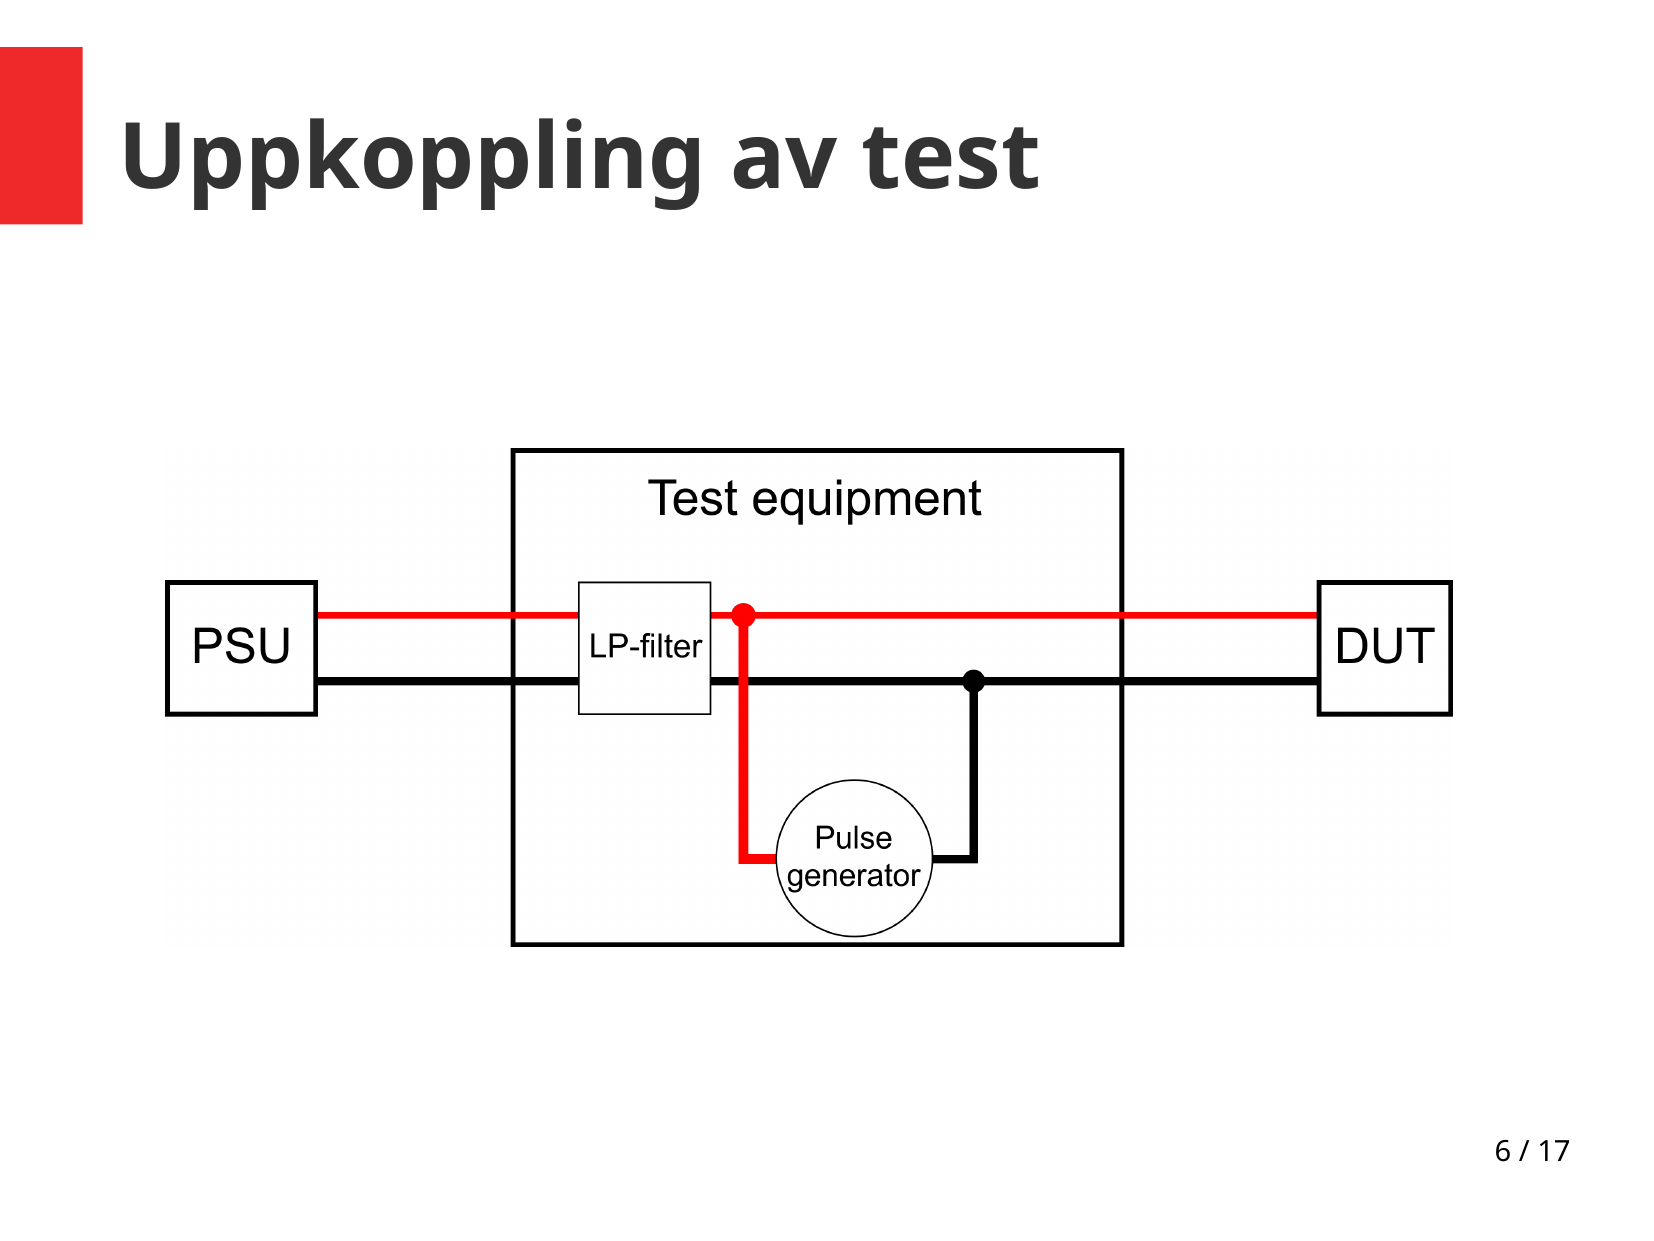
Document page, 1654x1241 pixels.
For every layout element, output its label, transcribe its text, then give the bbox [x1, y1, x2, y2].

picture [165, 448, 1453, 947]
title Uppkoppling av test [118, 49, 1571, 257]
